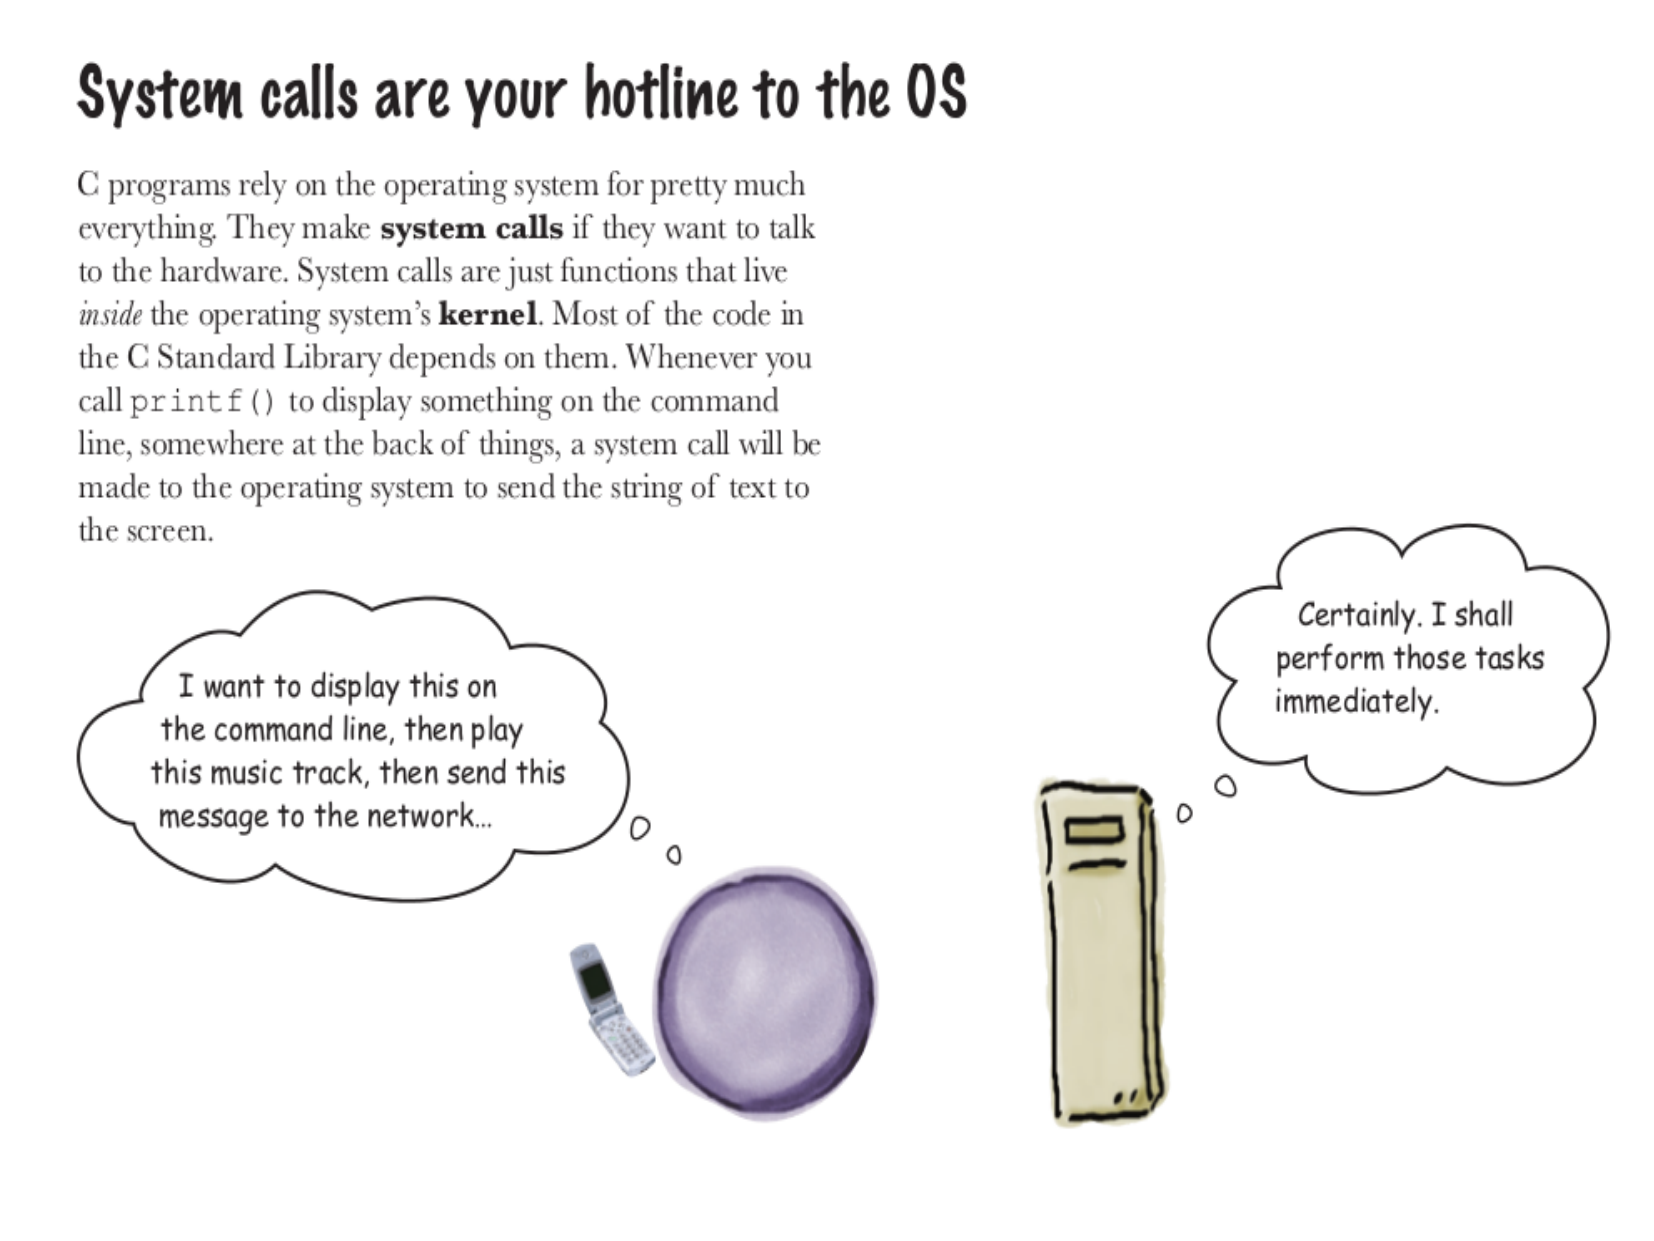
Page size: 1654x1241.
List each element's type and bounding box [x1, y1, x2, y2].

picture [47, 47, 1630, 1146]
